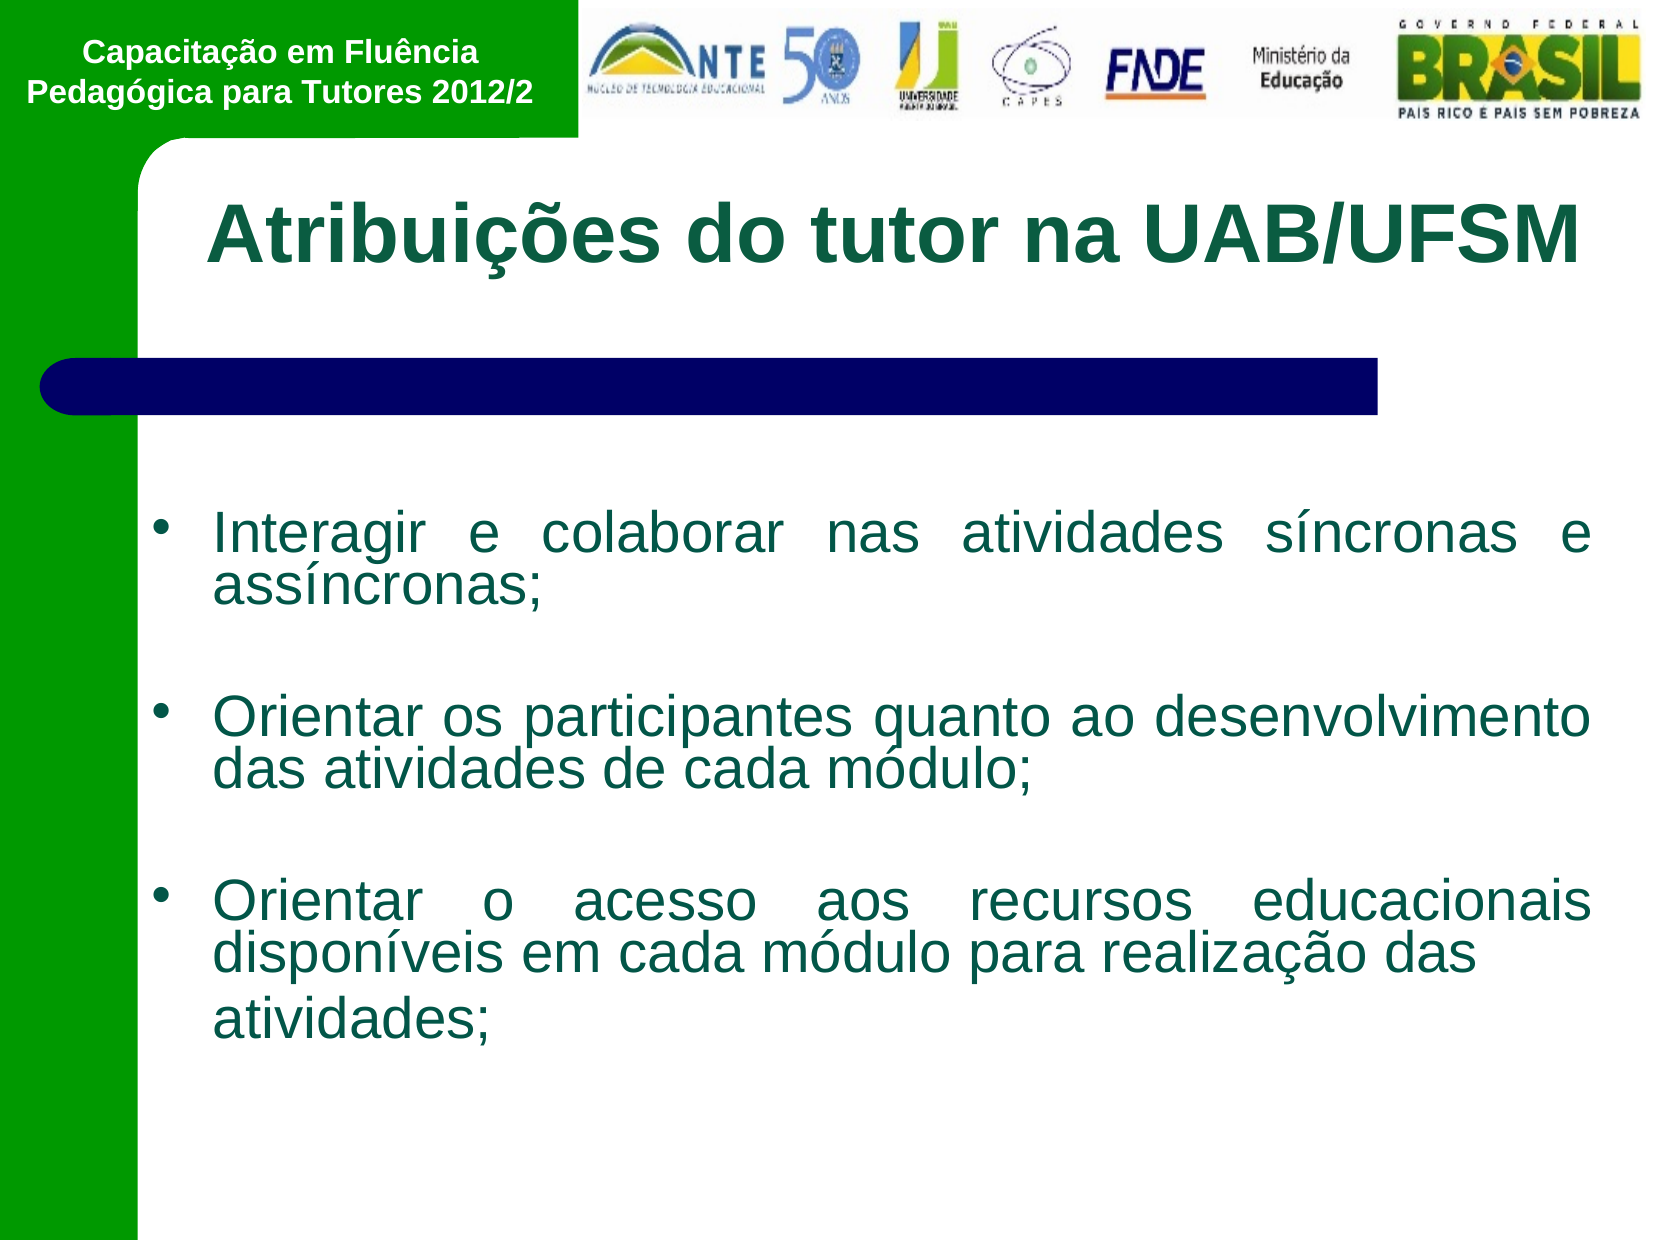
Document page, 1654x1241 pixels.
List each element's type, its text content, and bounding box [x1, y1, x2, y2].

title Atribuições do tutor na UAB/UFSM [177, 184, 1611, 377]
picture [582, 8, 1646, 121]
list Interagir e colaborar nas atividades síncronas e assíncronas; Orientar os participantes quanto ao desenvolvimento das atividades de cada módulo; Orientar o acesso aos recursos educacionais disponíveis em cada módulo para realização das atividades; [151, 427, 1595, 1101]
